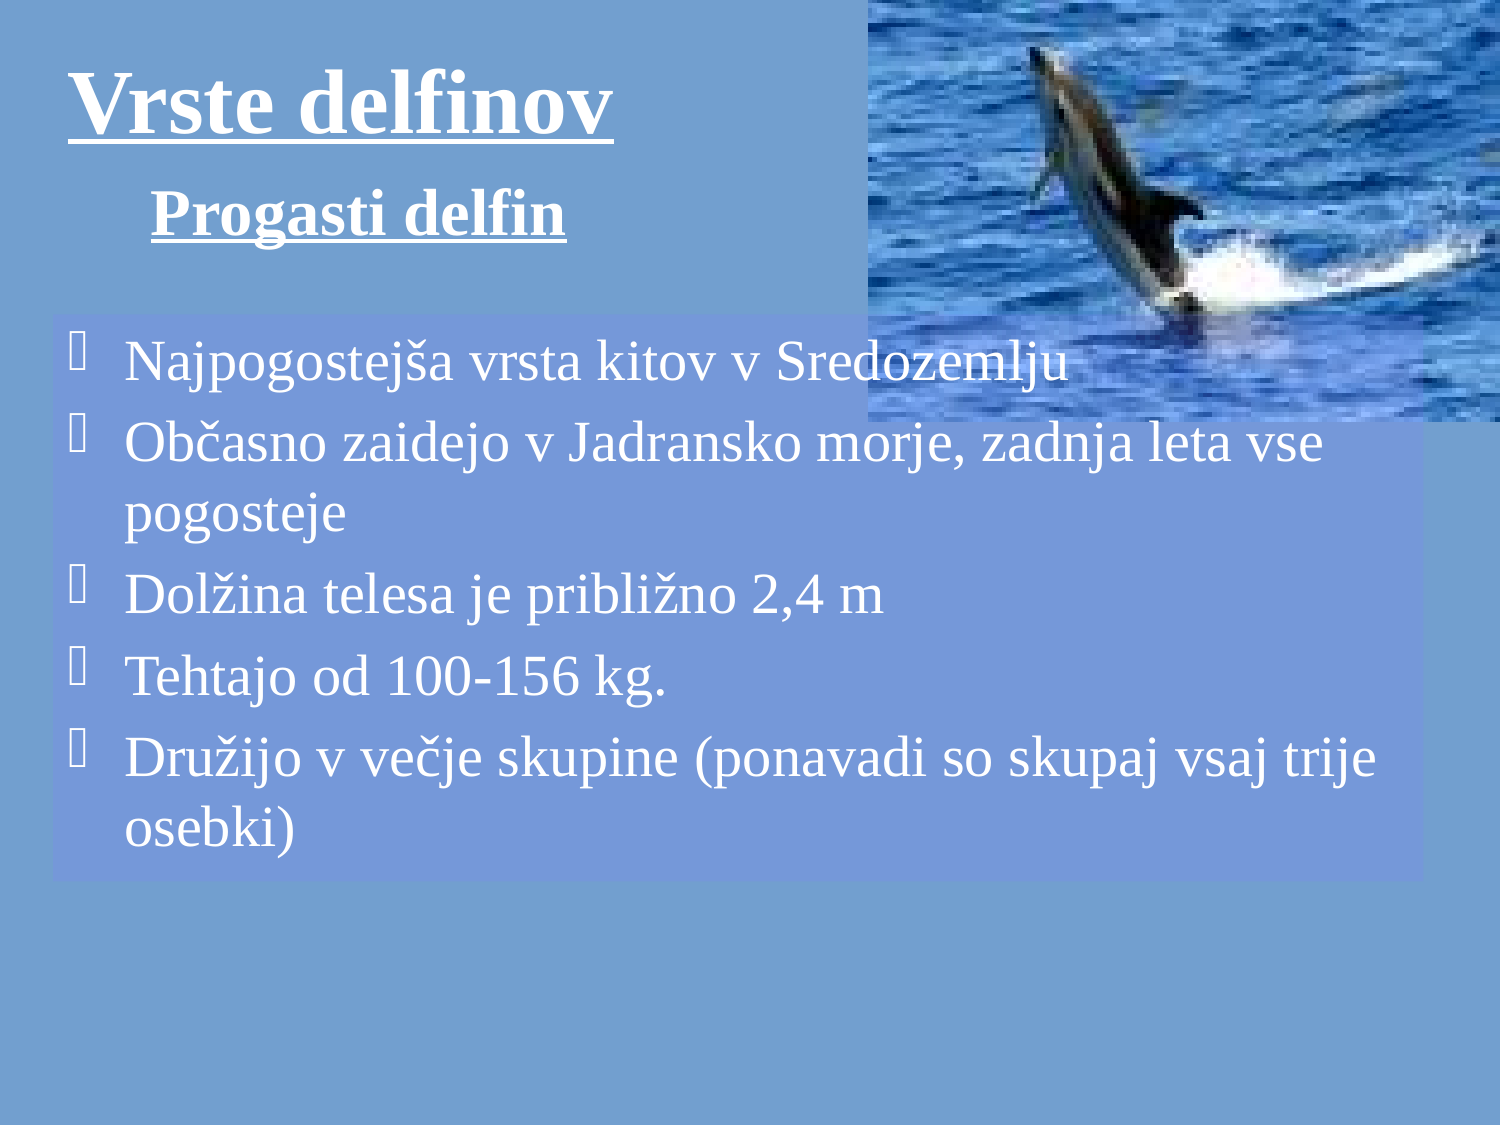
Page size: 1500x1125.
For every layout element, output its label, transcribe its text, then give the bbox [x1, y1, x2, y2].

text_box Najpogostejša vrsta kitov v Sredozemlju Občasno zaidejo v Jadransko morje, zadnja leta vse pogosteje Dolžina telesa je približno 2,4 m Tehtajo od 100-156 kg. Družijo v večje skupine (ponavadi so skupaj vsaj trije osebki) [53, 314, 1424, 882]
picture [868, 0, 1500, 422]
text_box Vrste delfinov [53, 31, 656, 163]
text_box Progasti delfin [135, 160, 582, 256]
